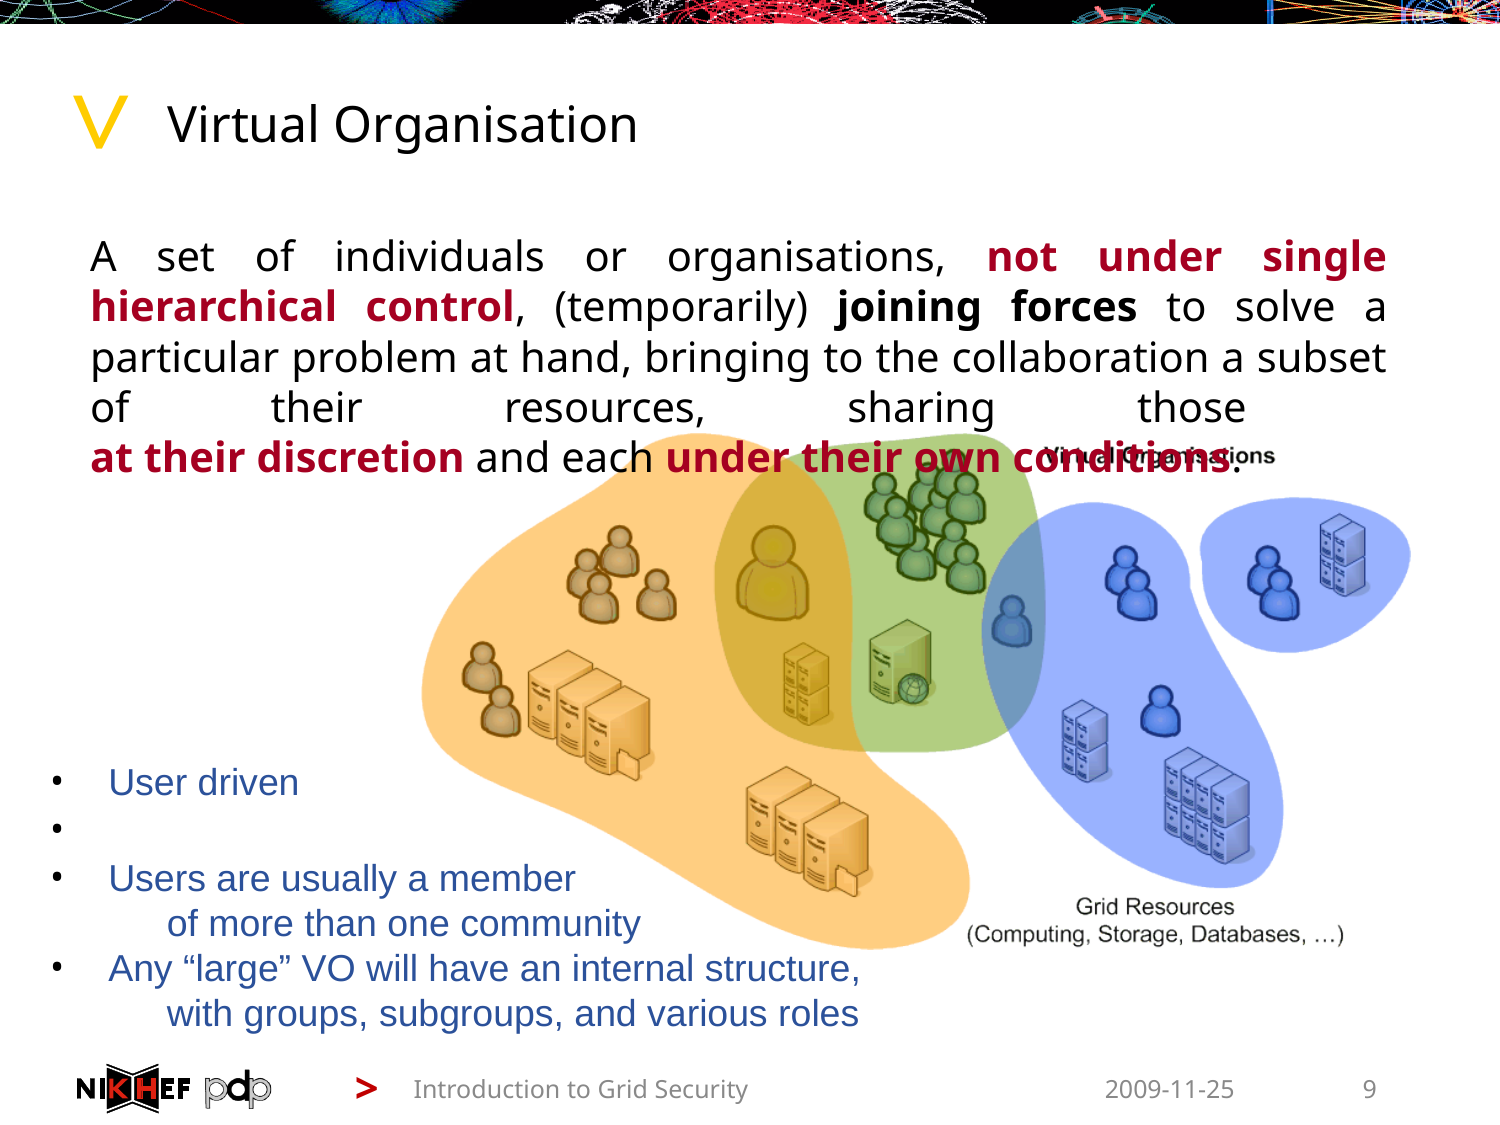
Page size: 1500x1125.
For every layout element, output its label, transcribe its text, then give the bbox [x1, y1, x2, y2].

text_box User driven Users are usually a member of more than one community Any “large” VO will have an internal structure, with groups, subgroups, and various roles [35, 750, 1471, 1041]
text_box 2009-11-25 [1089, 1066, 1266, 1103]
text_box 9 [1347, 1066, 1426, 1102]
title Virtual Organisation [152, 56, 1426, 188]
text_box Introduction to Grid Security [398, 1066, 938, 1103]
list A set of individuals or organisations, not under single hierarchical control, (temporarily) joining forces to solve a particular problem at hand, bringing to the collaboration a subset of their resources, sharing those at their discretion and each under their own conditions. [75, 222, 1426, 750]
